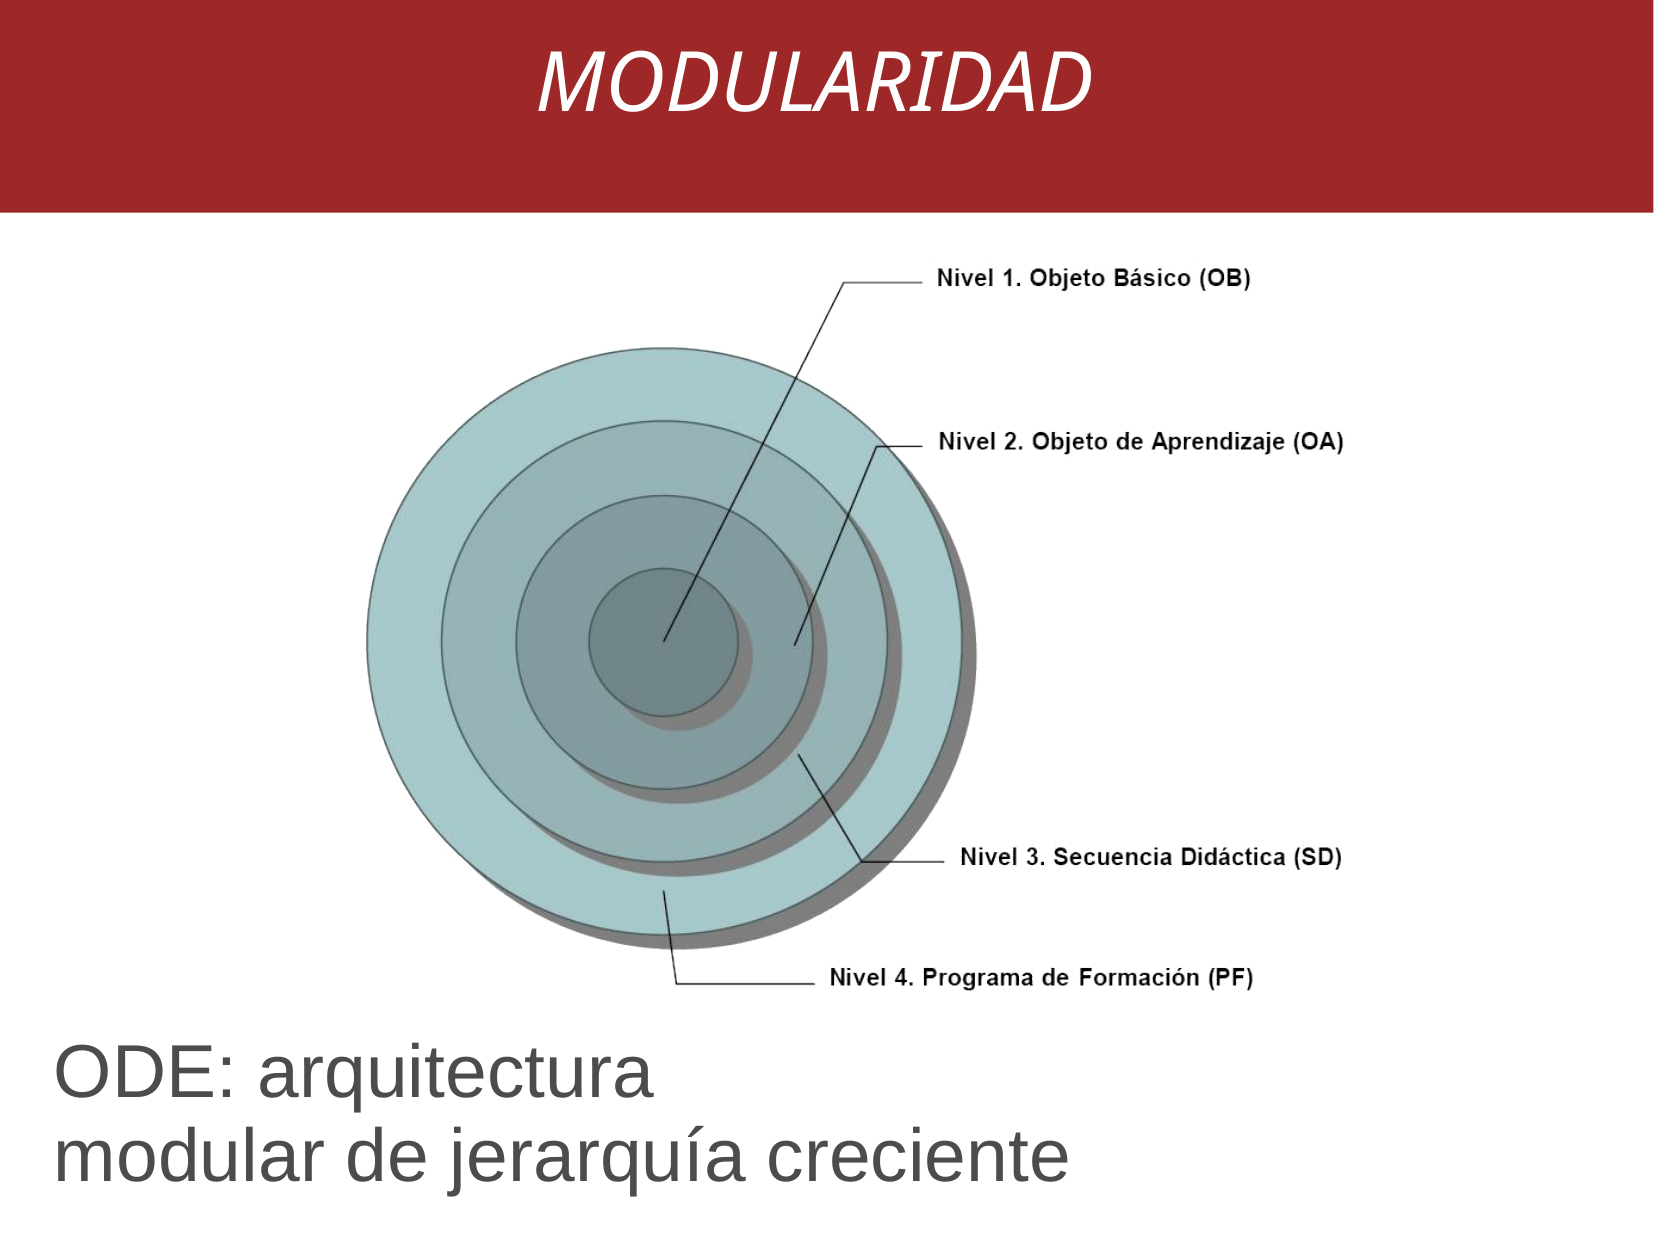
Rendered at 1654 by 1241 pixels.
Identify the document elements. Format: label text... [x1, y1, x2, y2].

text_box MODULARIDAD [0, 0, 1654, 213]
picture [366, 260, 1347, 993]
text_box ODE: arquitectura modular de jerarquía creciente [39, 1021, 1087, 1205]
